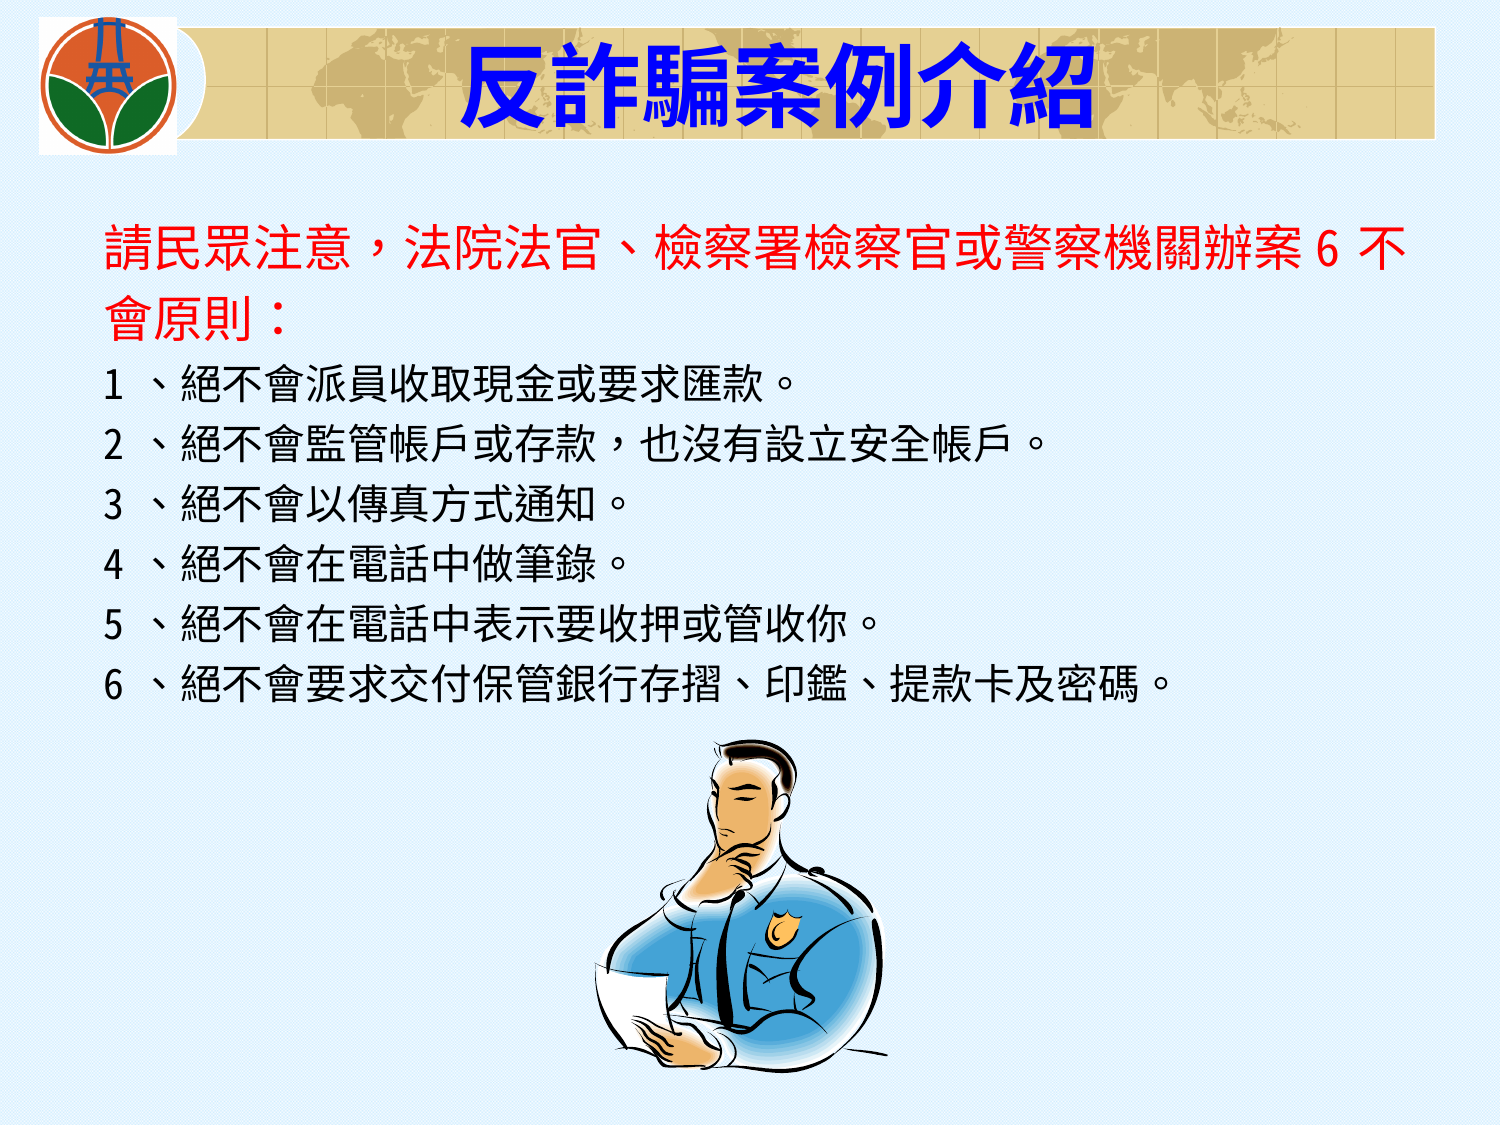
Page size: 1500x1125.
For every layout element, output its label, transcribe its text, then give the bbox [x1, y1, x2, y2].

picture [0, 0, 1500, 1125]
text_box 反詐騙案例介紹 [442, 19, 1117, 149]
list 請民眾注意，法院法官、檢察署檢察官或警察機關辦案6不會原則： 1、絕不會派員收取現金或要求匯款。 2、絕不會監管帳戶或存款，也沒有設立安全帳戶。 3、絕不會以傳真方式通知。 4、絕不會在電話中做筆錄。 5、絕不會在電話中表示要收押或管收你。 6、絕不會要求交付保管銀行存摺、印鑑、提款卡及密碼。 [88, 196, 1424, 1071]
